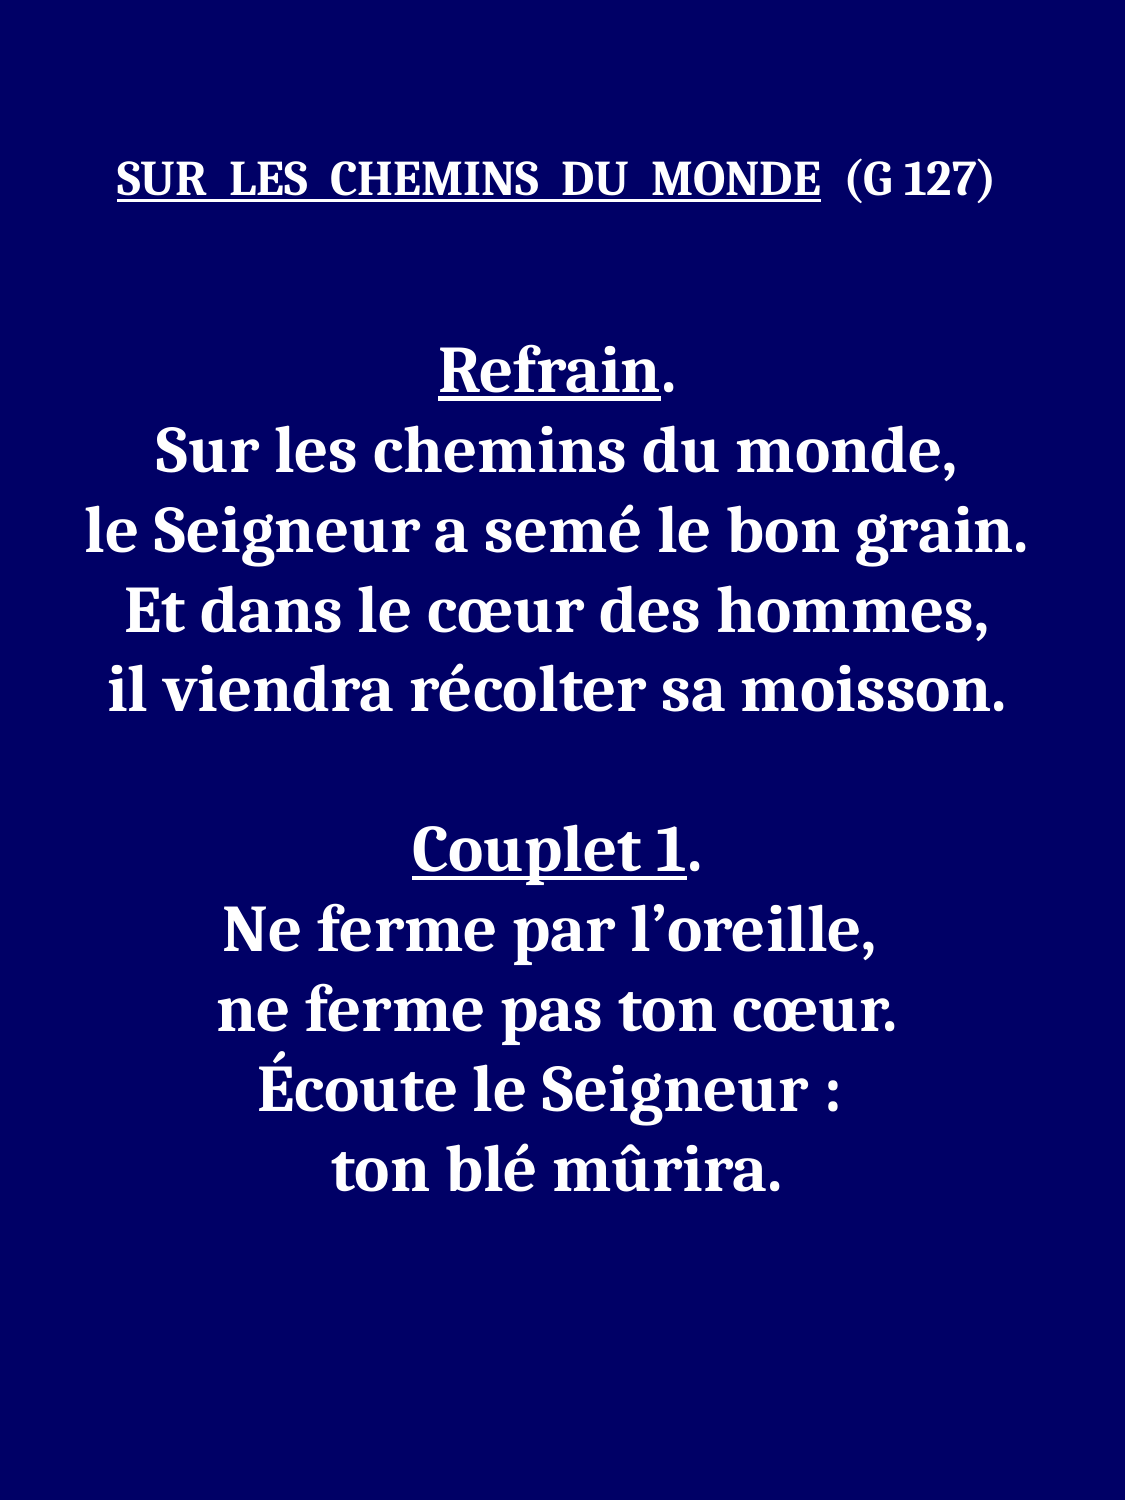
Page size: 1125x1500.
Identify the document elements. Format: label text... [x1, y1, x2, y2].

text_box SUR LES CHEMINS DU MONDE (G 127) Refrain. Sur les chemins du monde, le Seigneur a semé le bon grain. Et dans le cœur des hommes, il viendra récolter sa moisson. Couplet 1. Ne ferme par l’oreille, ne ferme pas ton cœur. Écoute le Seigneur : ton blé mûrira. [0, 70, 1125, 1440]
